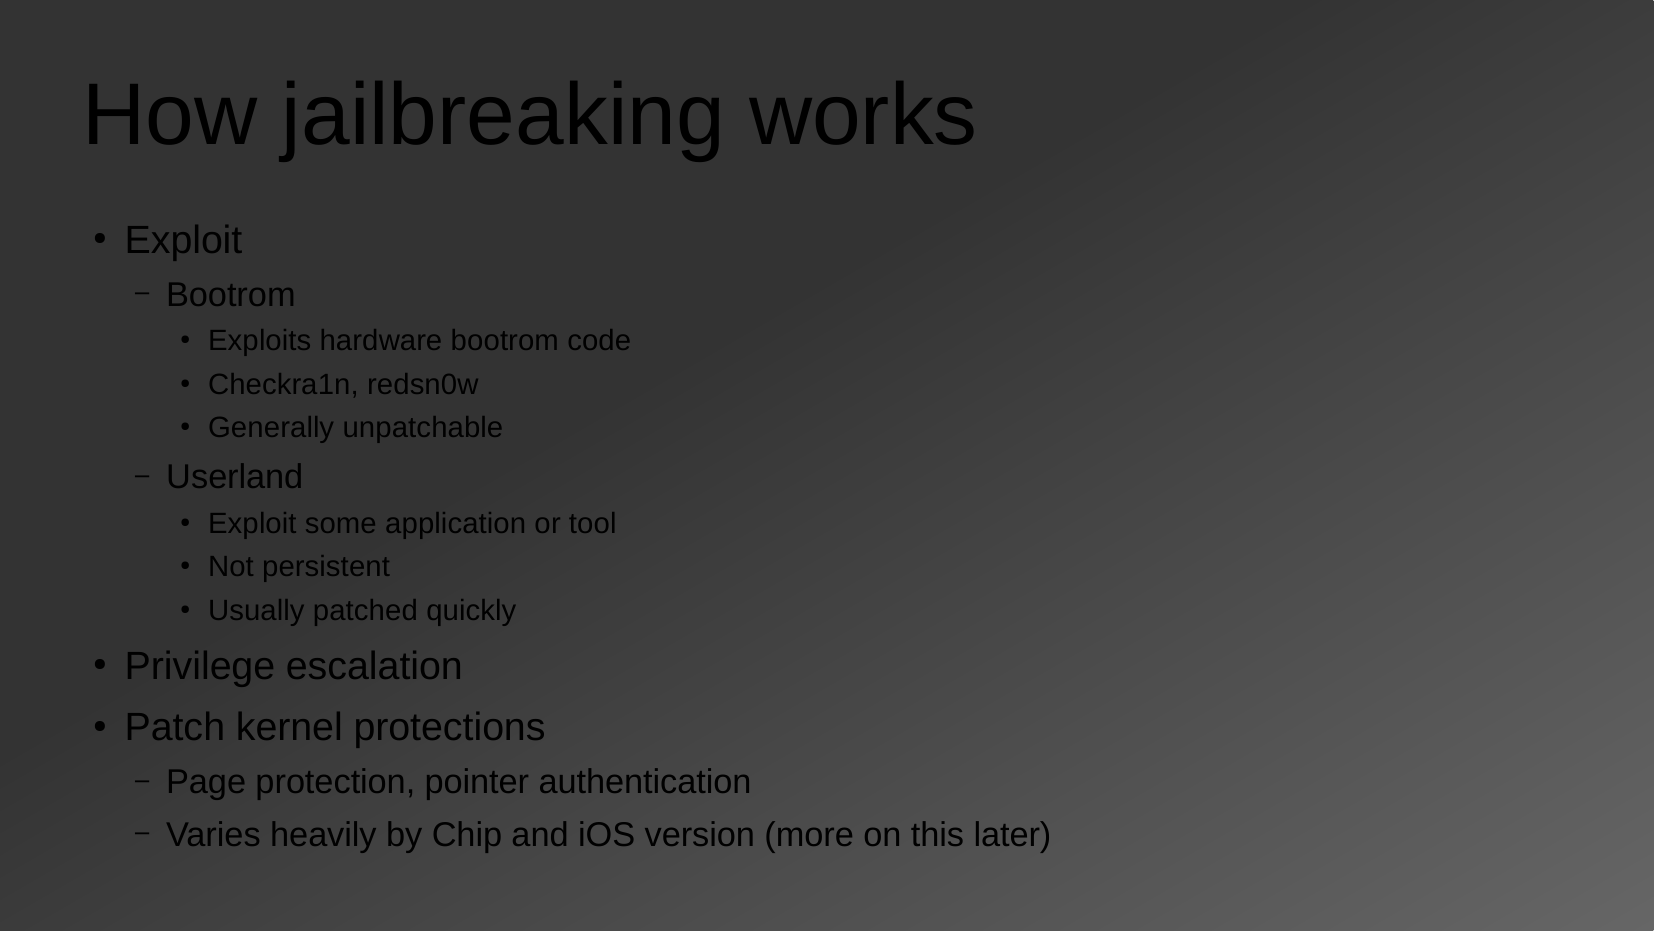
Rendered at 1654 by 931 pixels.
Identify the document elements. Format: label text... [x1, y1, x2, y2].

title How jailbreaking works [82, 37, 1571, 193]
list Exploit Bootrom Exploits hardware bootrom code Checkra1n, redsn0w Generally unpatchable Userland Exploit some application or tool Not persistent Usually patched quickly Privilege escalation Patch kernel protections Page protection, pointer authentication Varies heavily by Chip and iOS version (more on this later) [82, 217, 1576, 863]
